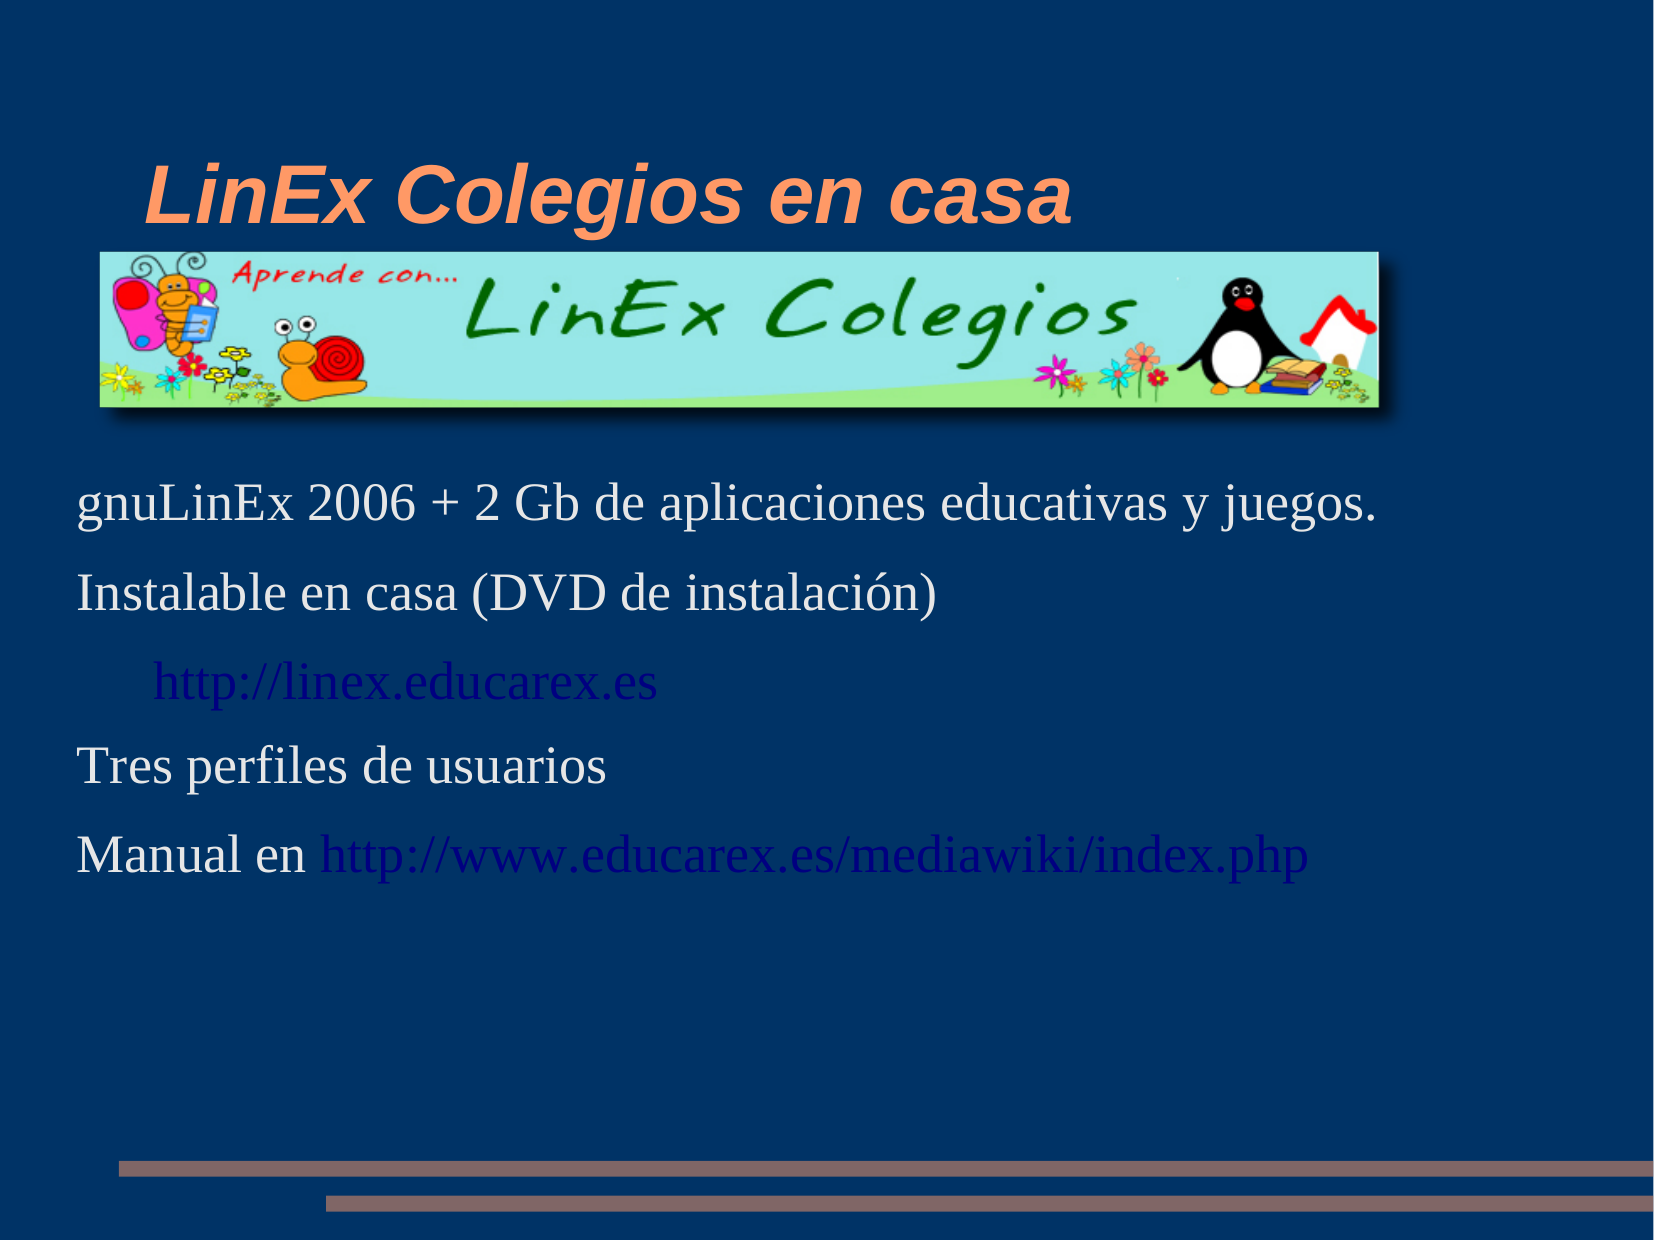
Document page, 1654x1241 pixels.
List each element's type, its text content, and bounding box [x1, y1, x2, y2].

title LinEx Colegios en casa [121, 91, 1534, 299]
list gnuLinEx 2006 + 2 Gb de aplicaciones educativas y juegos. Instalable en casa (DVD de instalación) http://linex.educarex.es Tres perfiles de usuarios Manual en http://www.educarex.es/mediawiki/index.php [59, 472, 1418, 1026]
picture [88, 241, 1418, 443]
